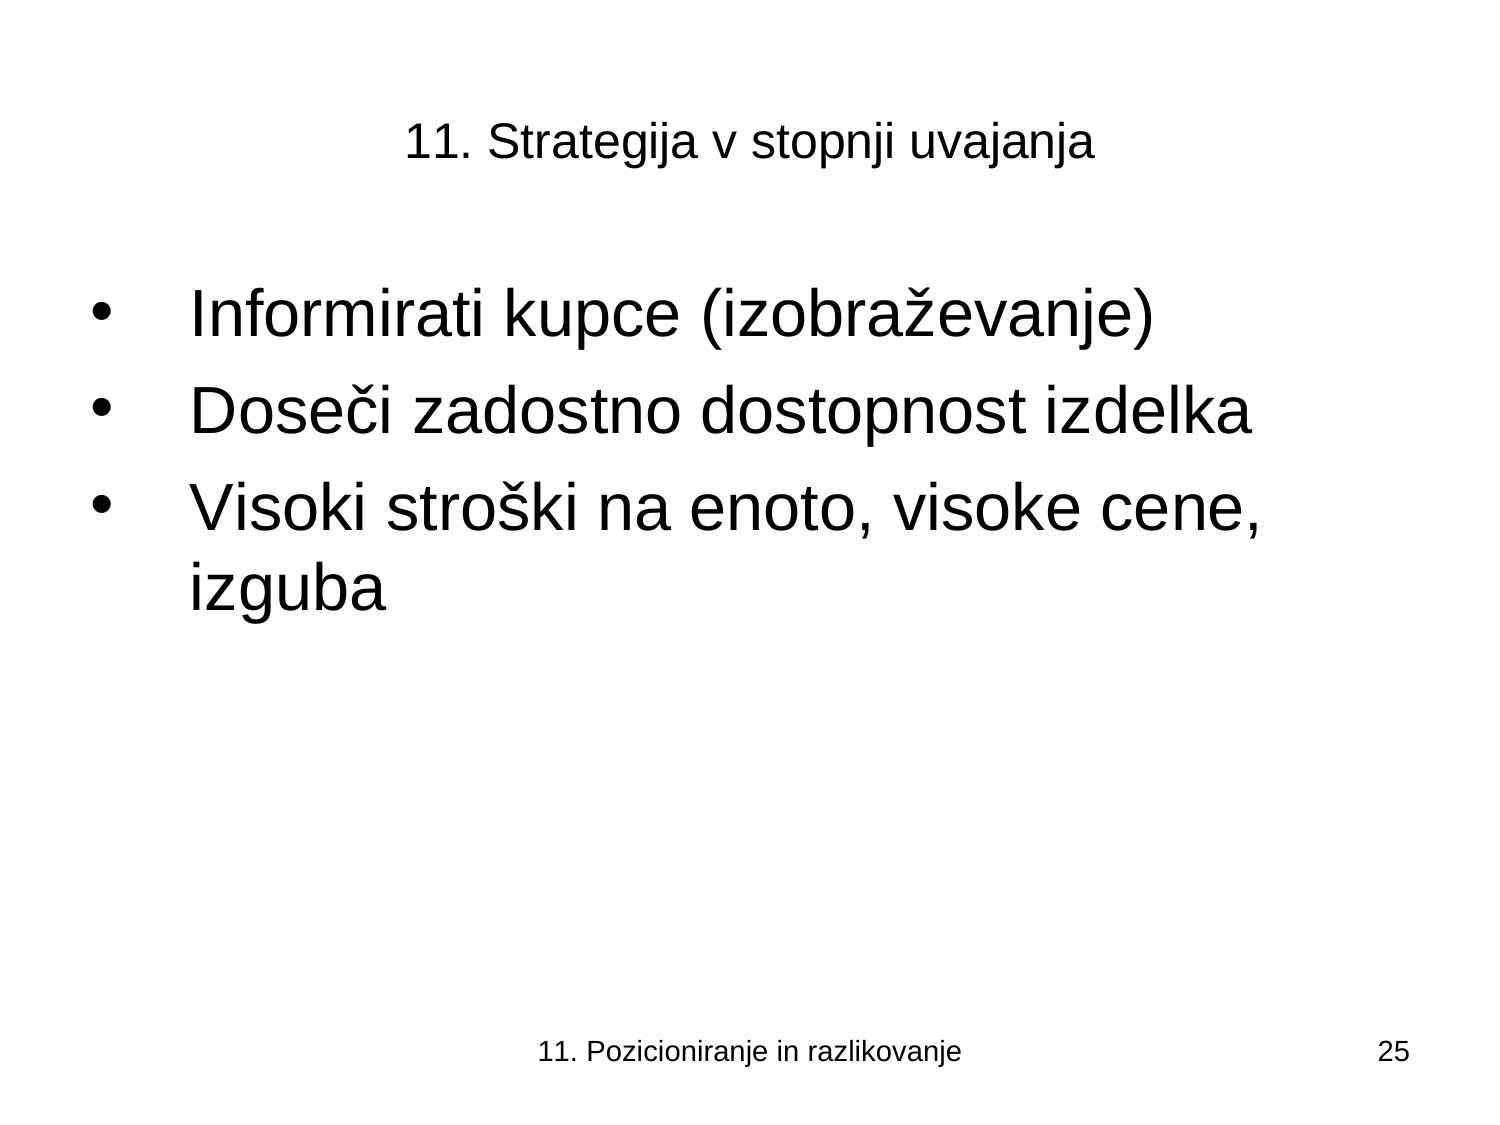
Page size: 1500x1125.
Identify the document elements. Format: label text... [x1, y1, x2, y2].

list Informirati kupce (izobraževanje) Doseči zadostno dostopnost izdelka Visoki stroški na enoto, visoke cene, izguba [75, 262, 1426, 1006]
text_box <number> [1074, 1024, 1426, 1103]
text_box 11. Pozicioniranje in razlikovanje [512, 1024, 988, 1103]
title 11. Strategija v stopnji uvajanja [75, 45, 1426, 233]
